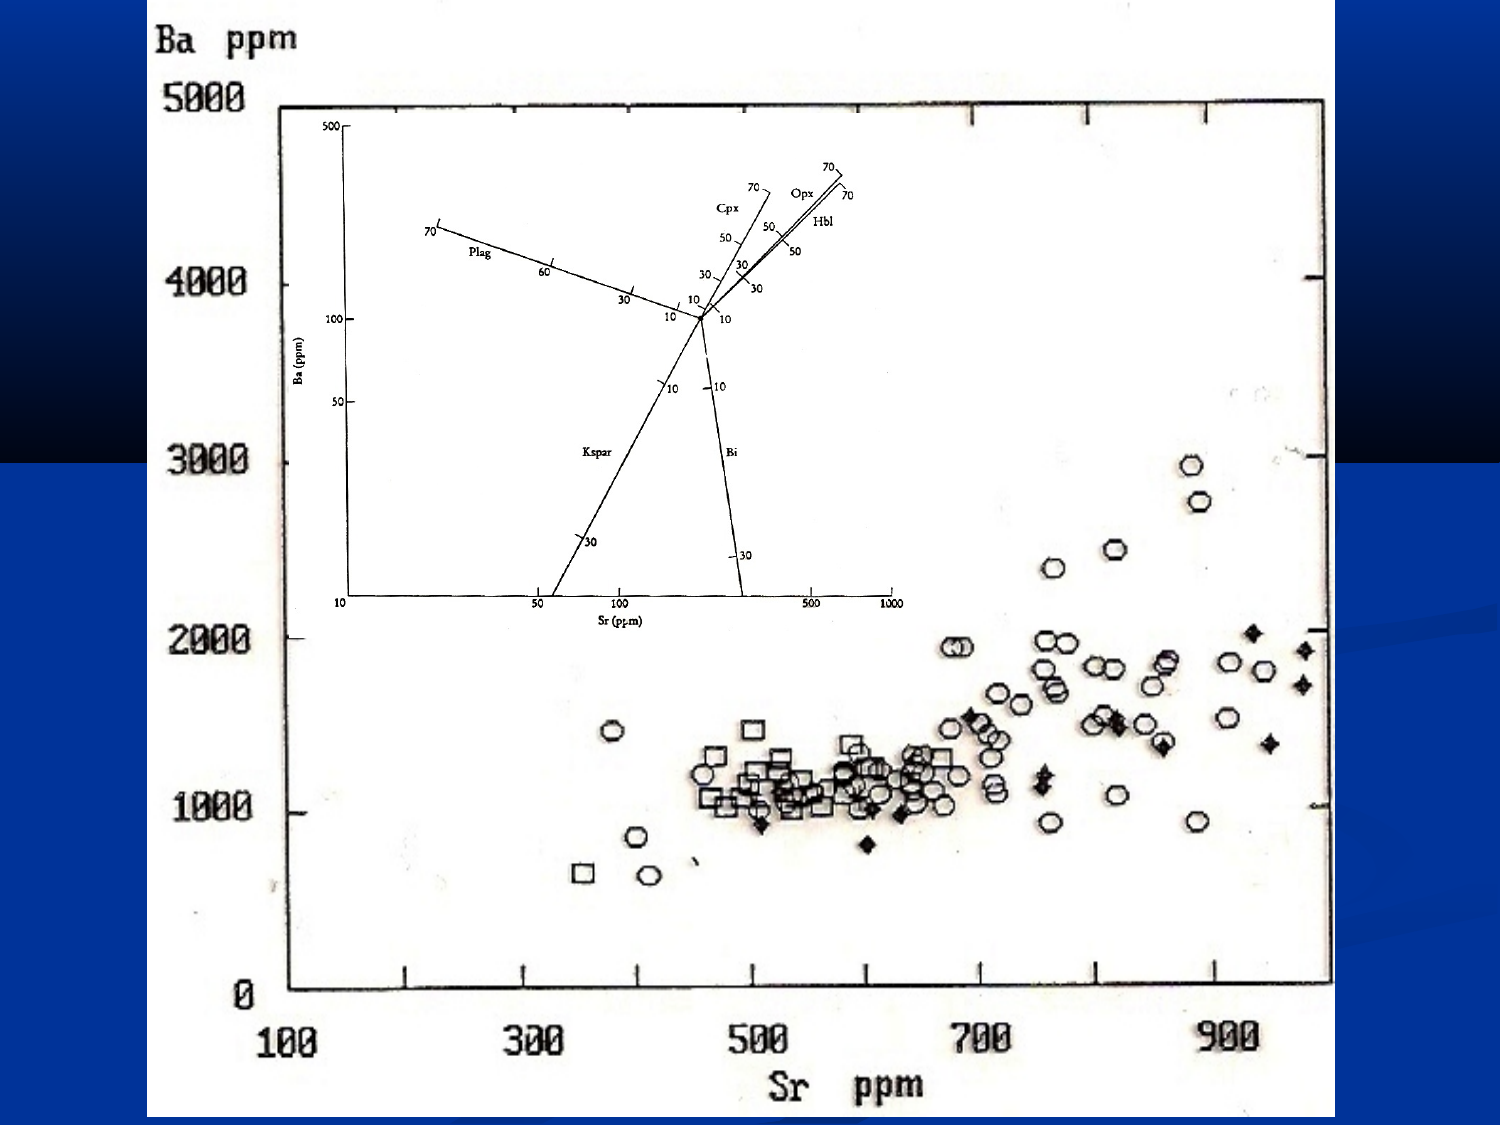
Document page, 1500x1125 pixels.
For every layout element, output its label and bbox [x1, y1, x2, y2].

picture [147, 0, 1335, 1117]
